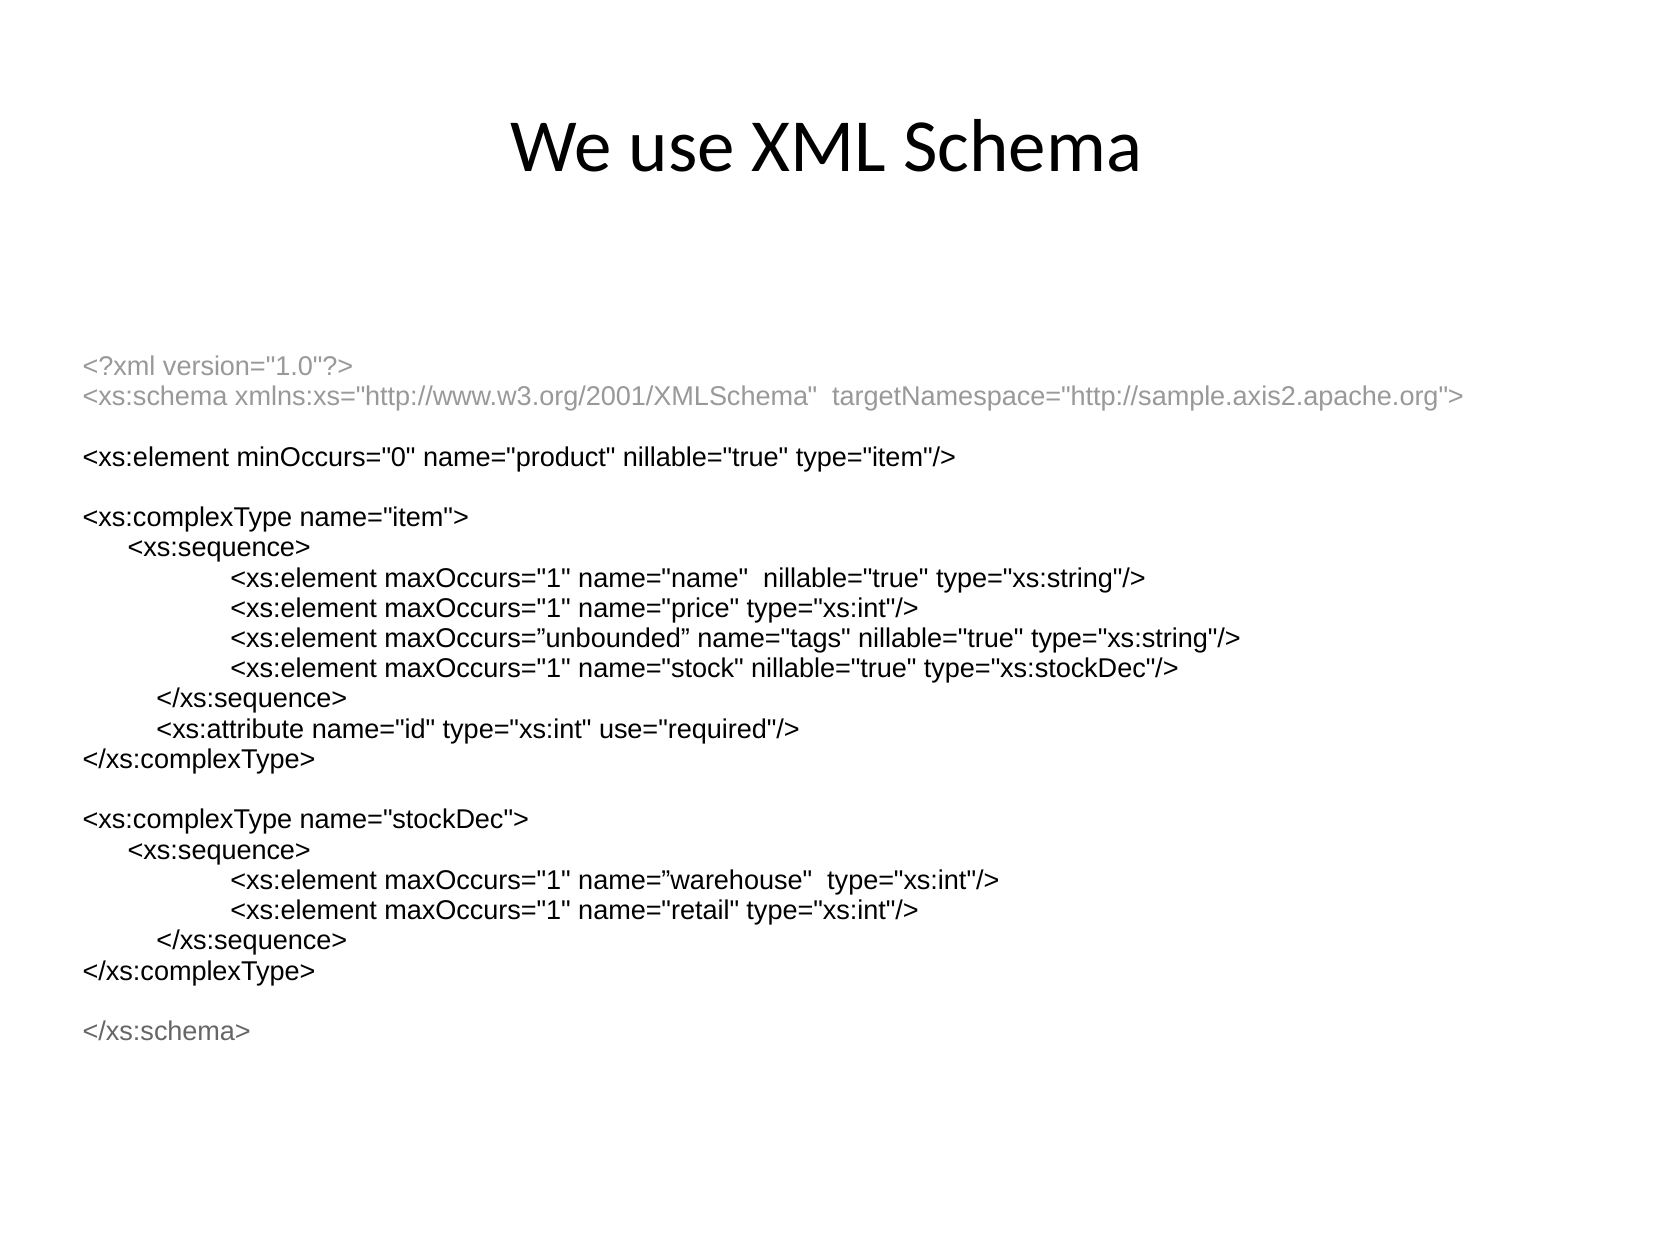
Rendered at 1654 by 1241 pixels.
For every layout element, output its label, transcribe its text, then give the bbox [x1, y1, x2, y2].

title We use XML Schema [82, 49, 1571, 257]
subtitle <?xml version="1.0"?> <xs:schema xmlns:xs="http://www.w3.org/2001/XMLSchema" targetNamespace="http://sample.axis2.apache.org"> <xs:element minOccurs="0" name="product" nillable="true" type="item"/> <xs:complexType name="item"> <xs:sequence> <xs:element maxOccurs="1" name="name" nillable="true" type="xs:string"/> <xs:element maxOccurs="1" name="price" type="xs:int"/> <xs:element maxOccurs=”unbounded” name="tags" nillable="true" type="xs:string"/> <xs:element maxOccurs="1" name="stock" nillable="true" type="xs:stockDec"/> </xs:sequence> <xs:attribute name="id" type="xs:int" use="required"/> </xs:complexType> <xs:complexType name="stockDec"> <xs:sequence> <xs:element maxOccurs="1" name=”warehouse" type="xs:int"/> <xs:element maxOccurs="1" name="retail" type="xs:int"/> </xs:sequence> </xs:complexType> </xs:schema> [82, 335, 1571, 1062]
